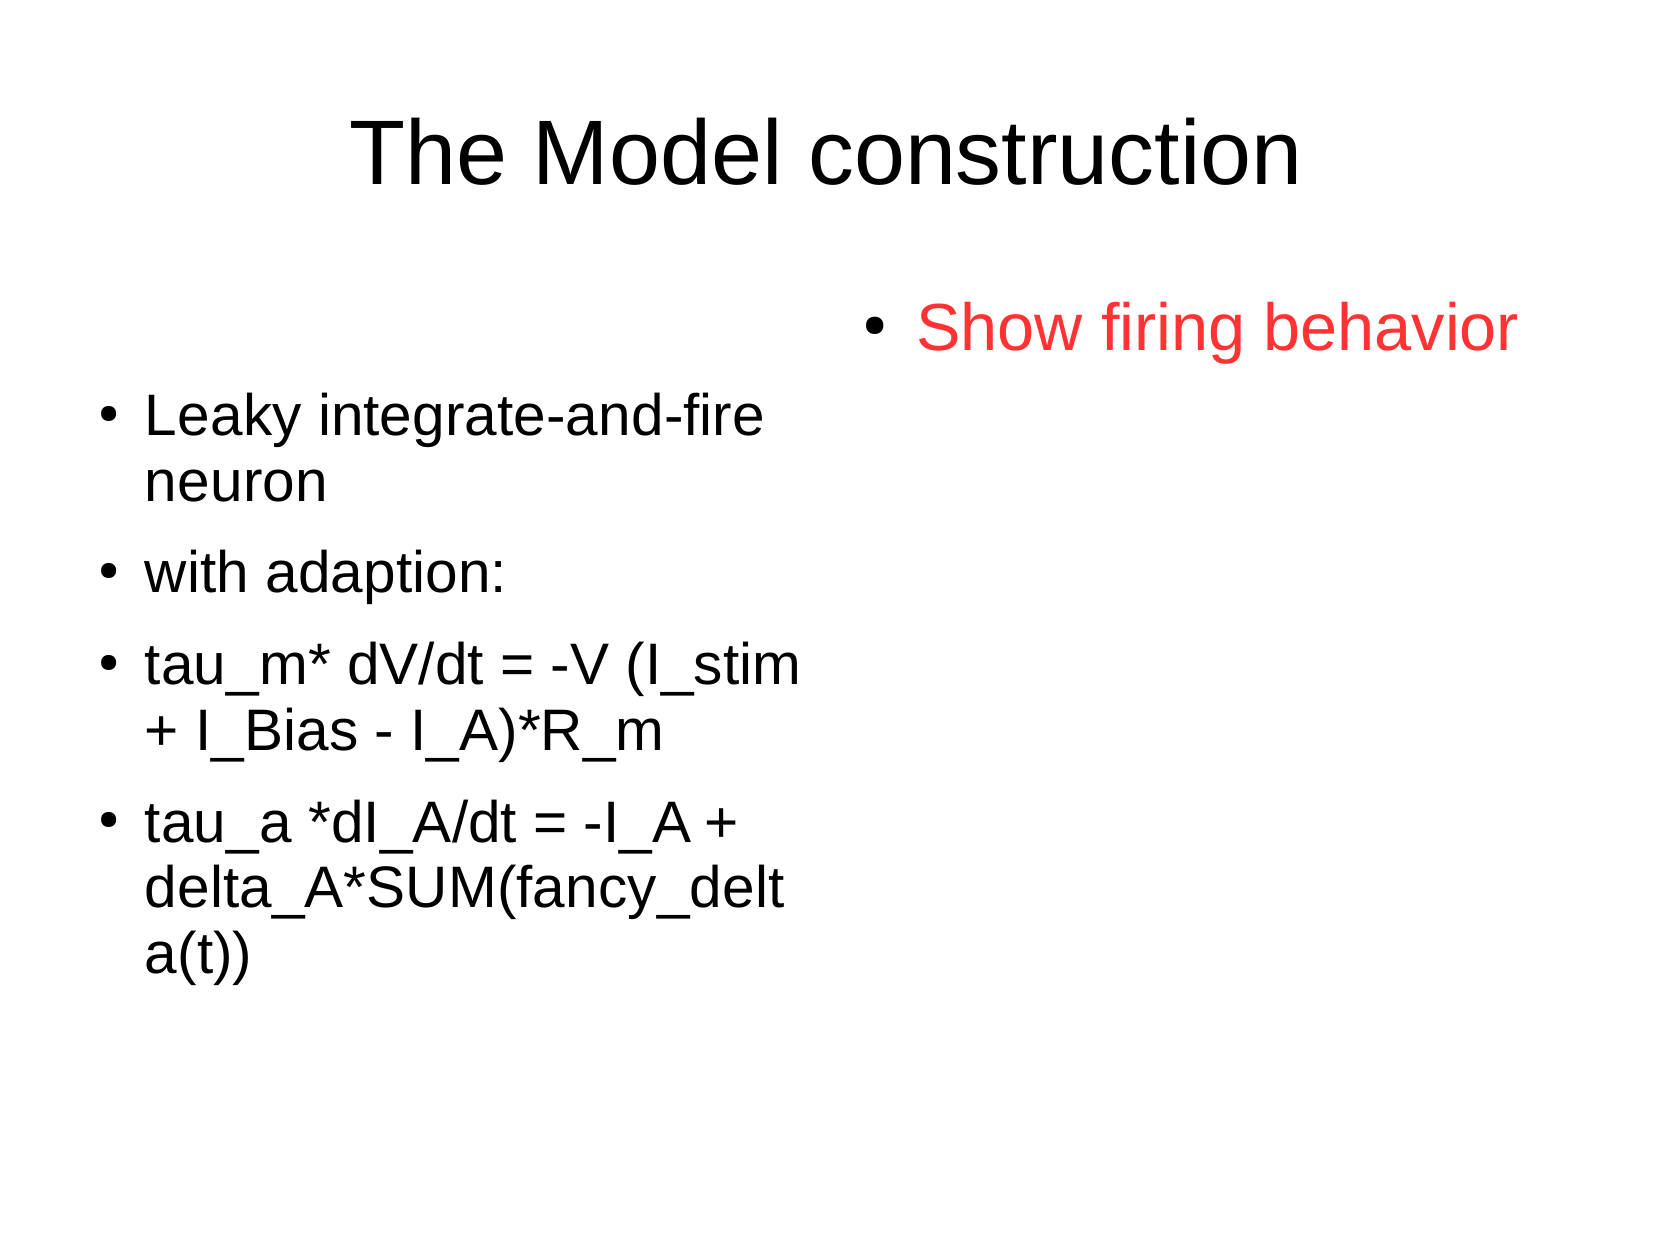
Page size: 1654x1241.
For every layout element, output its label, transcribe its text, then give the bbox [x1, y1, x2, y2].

list Leaky integrate-and-fire neuron with adaption: tau_m* dV/dt = -V (I_stim + I_Bias - I_A)*R_m tau_a *dI_A/dt = -I_A + delta_A*SUM(fancy_delta(t)) [82, 290, 809, 1010]
title The Model construction [82, 49, 1571, 257]
list Show firing behavior [845, 290, 1572, 1010]
